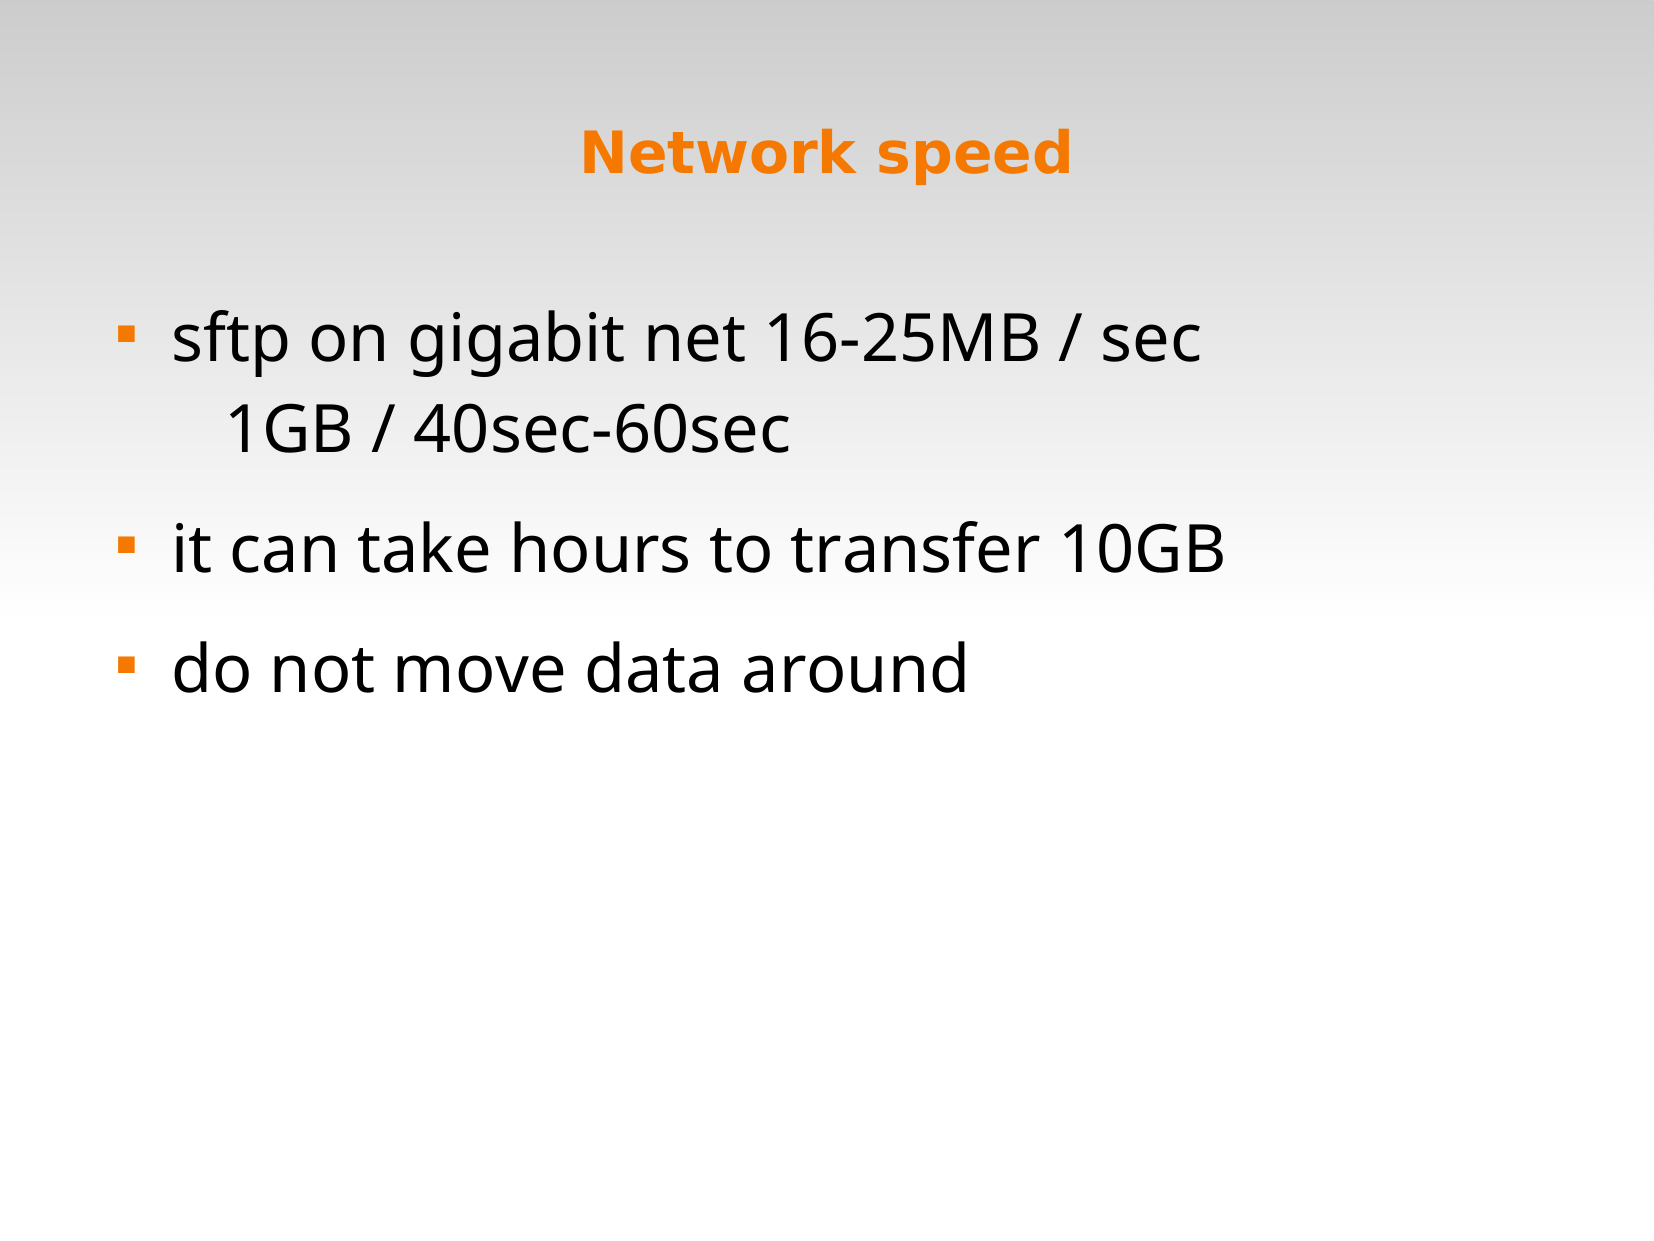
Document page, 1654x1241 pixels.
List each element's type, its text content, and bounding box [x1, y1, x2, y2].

title Network speed [82, 49, 1571, 257]
list sftp on gigabit net 16-25MB / sec 1GB / 40sec-60sec it can take hours to transfer 10GB do not move data around [82, 290, 1531, 1109]
